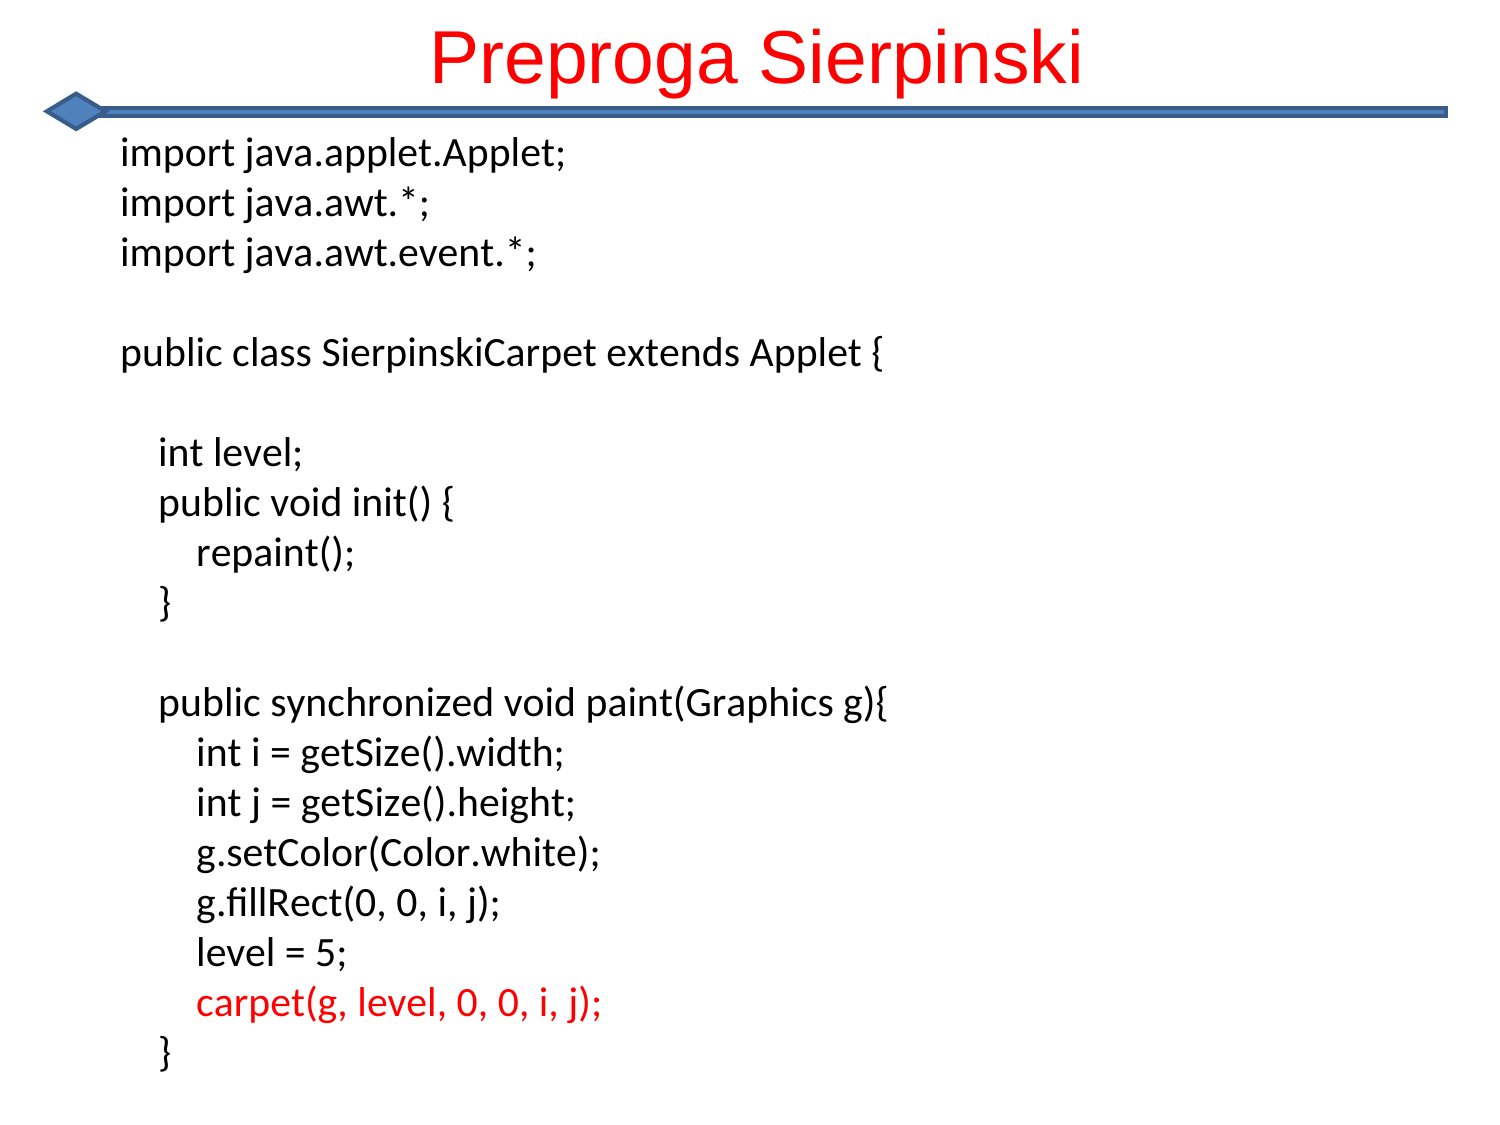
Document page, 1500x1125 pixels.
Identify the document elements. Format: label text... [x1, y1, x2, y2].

title Preproga Sierpinski [82, 0, 1433, 108]
text_box import java.applet.Applet; import java.awt.*; import java.awt.event.*; public class SierpinskiCarpet extends Applet { int level; public void init() { repaint(); } public synchronized void paint(Graphics g){ int i = getSize().width; int j = getSize().height; g.setColor(Color.white); g.fillRect(0, 0, i, j); level = 5; carpet(g, level, 0, 0, i, j); } [105, 117, 1407, 1125]
